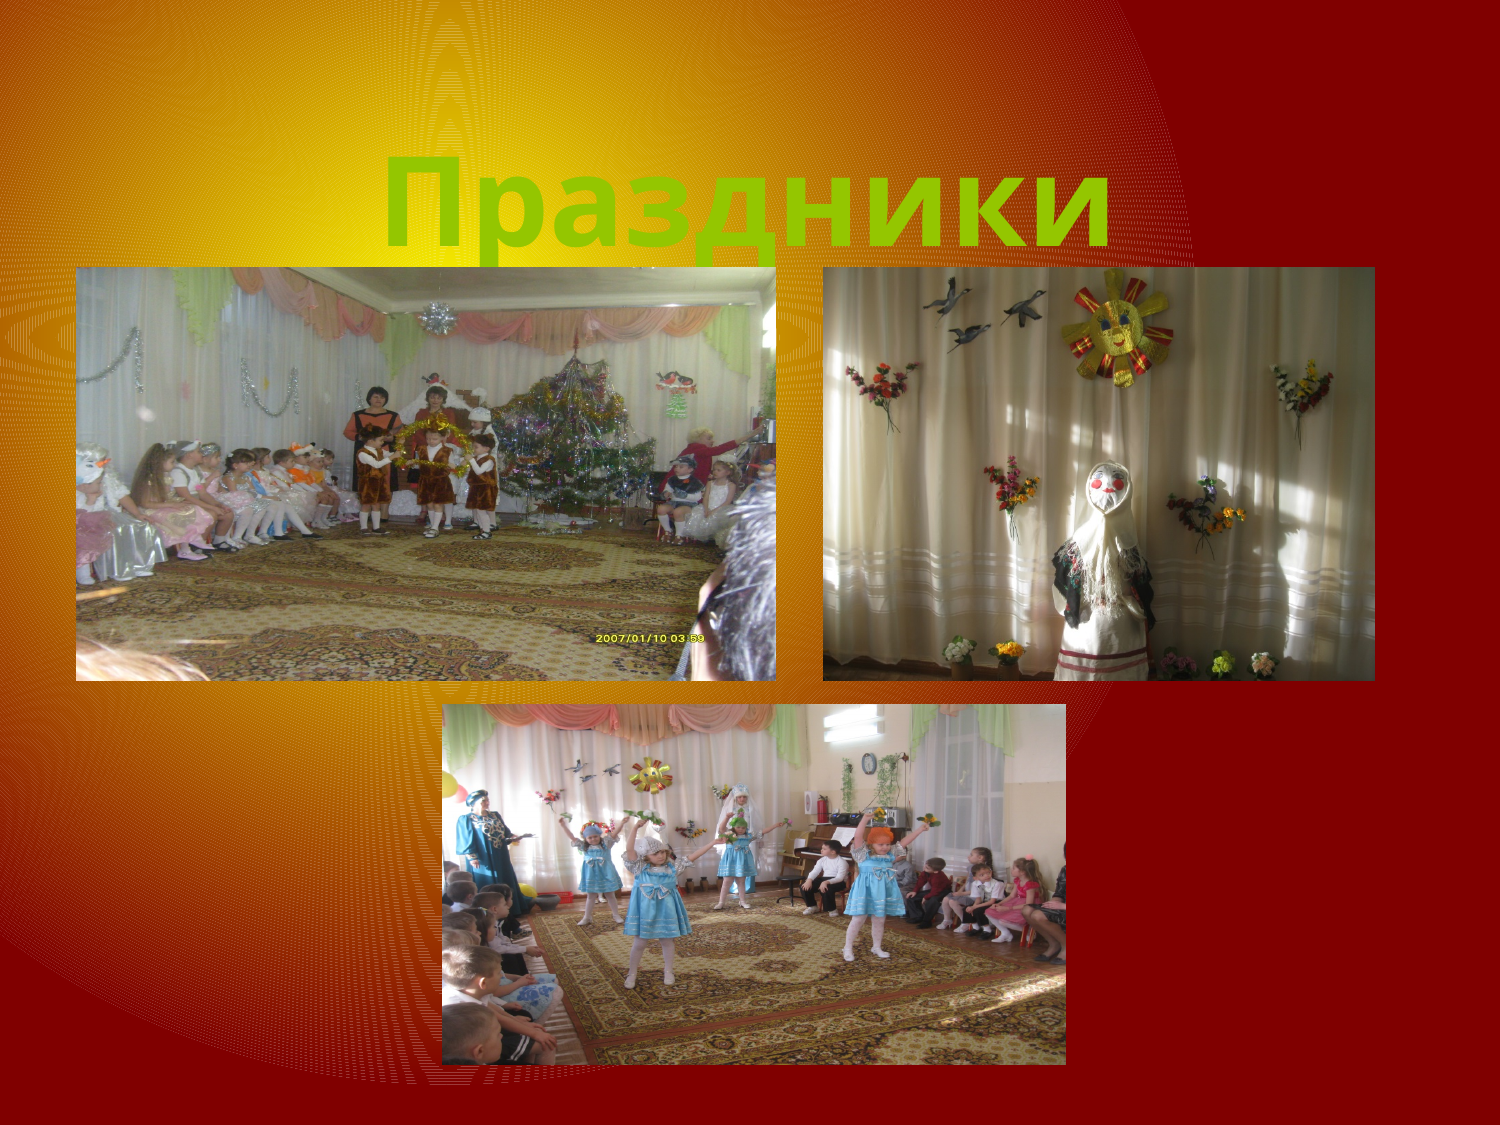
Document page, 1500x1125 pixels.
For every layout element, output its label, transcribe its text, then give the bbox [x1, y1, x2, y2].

picture [823, 267, 1375, 681]
picture [76, 267, 776, 681]
picture [442, 704, 1066, 1065]
title Праздники [171, 113, 1324, 244]
